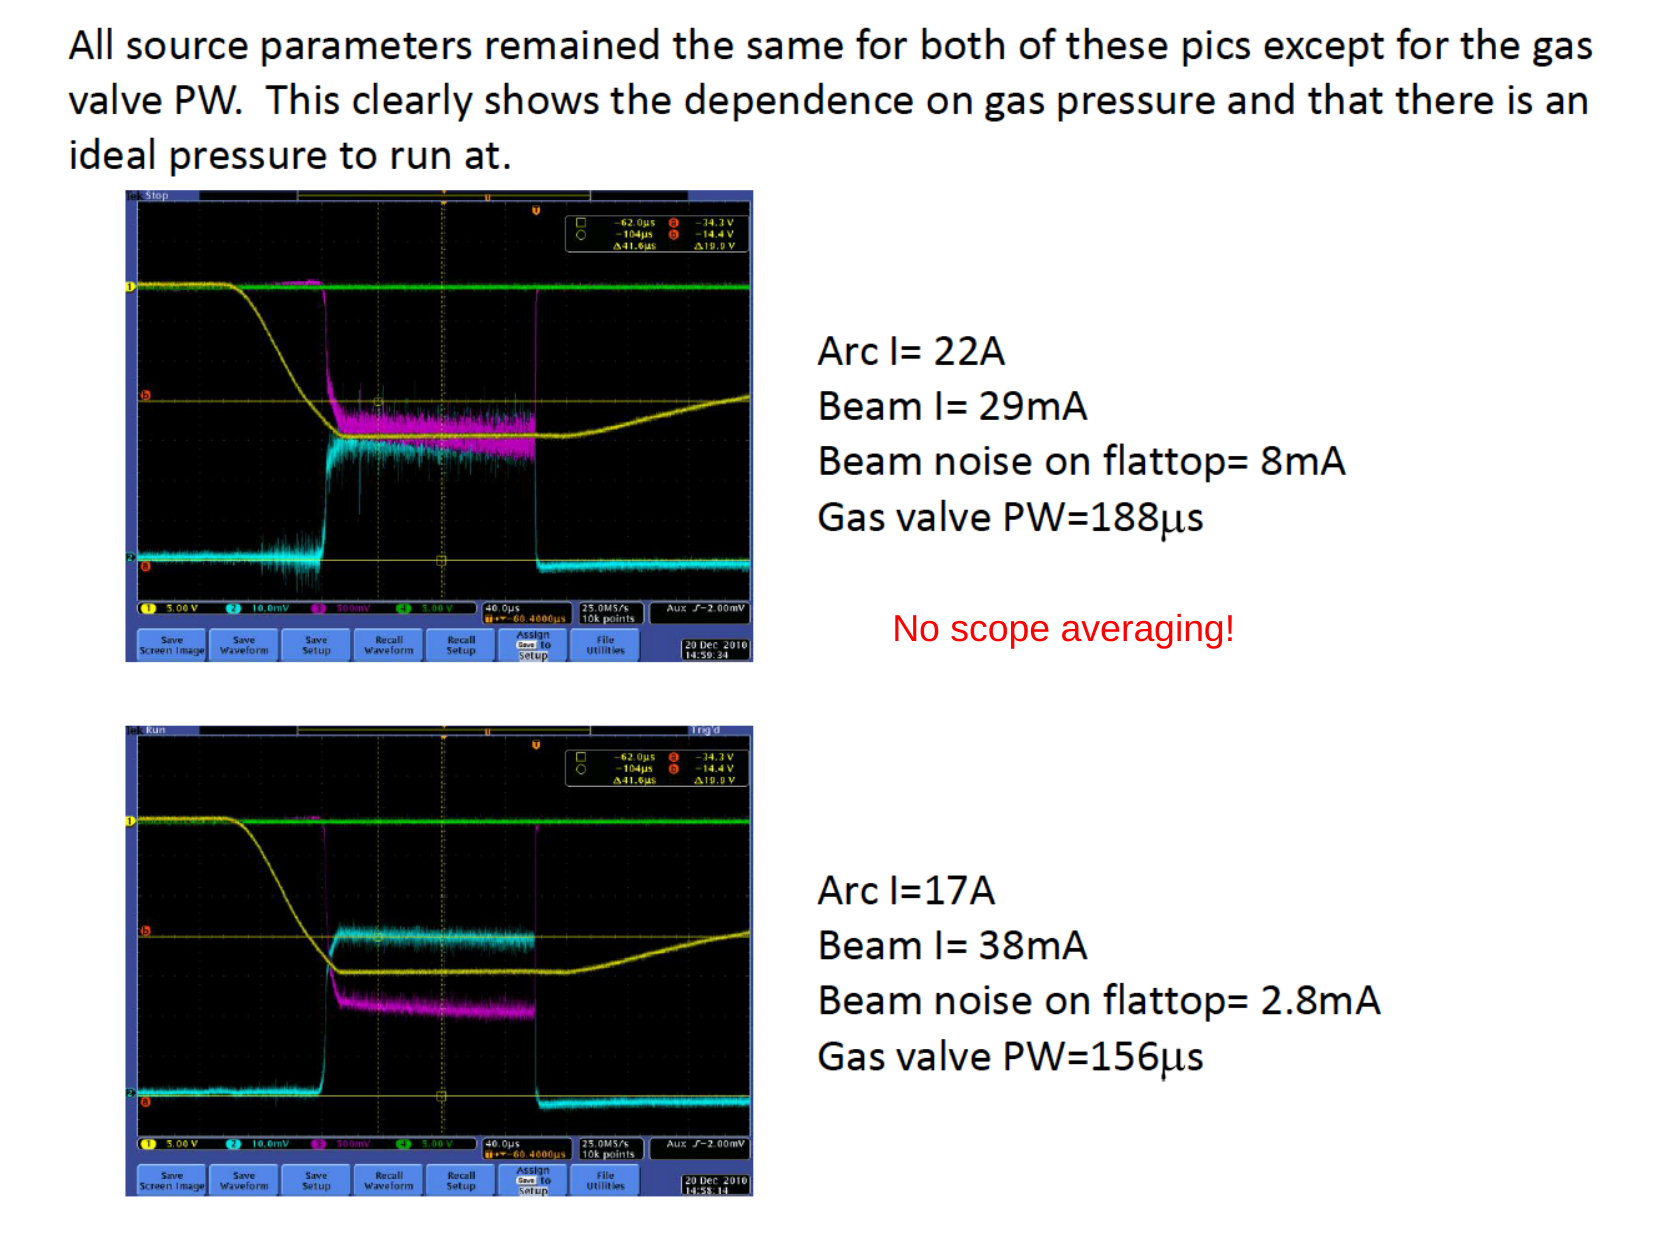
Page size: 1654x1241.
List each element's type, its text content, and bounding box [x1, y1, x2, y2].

text_box No scope averaging! [877, 600, 1388, 657]
picture [22, 3, 1642, 1241]
